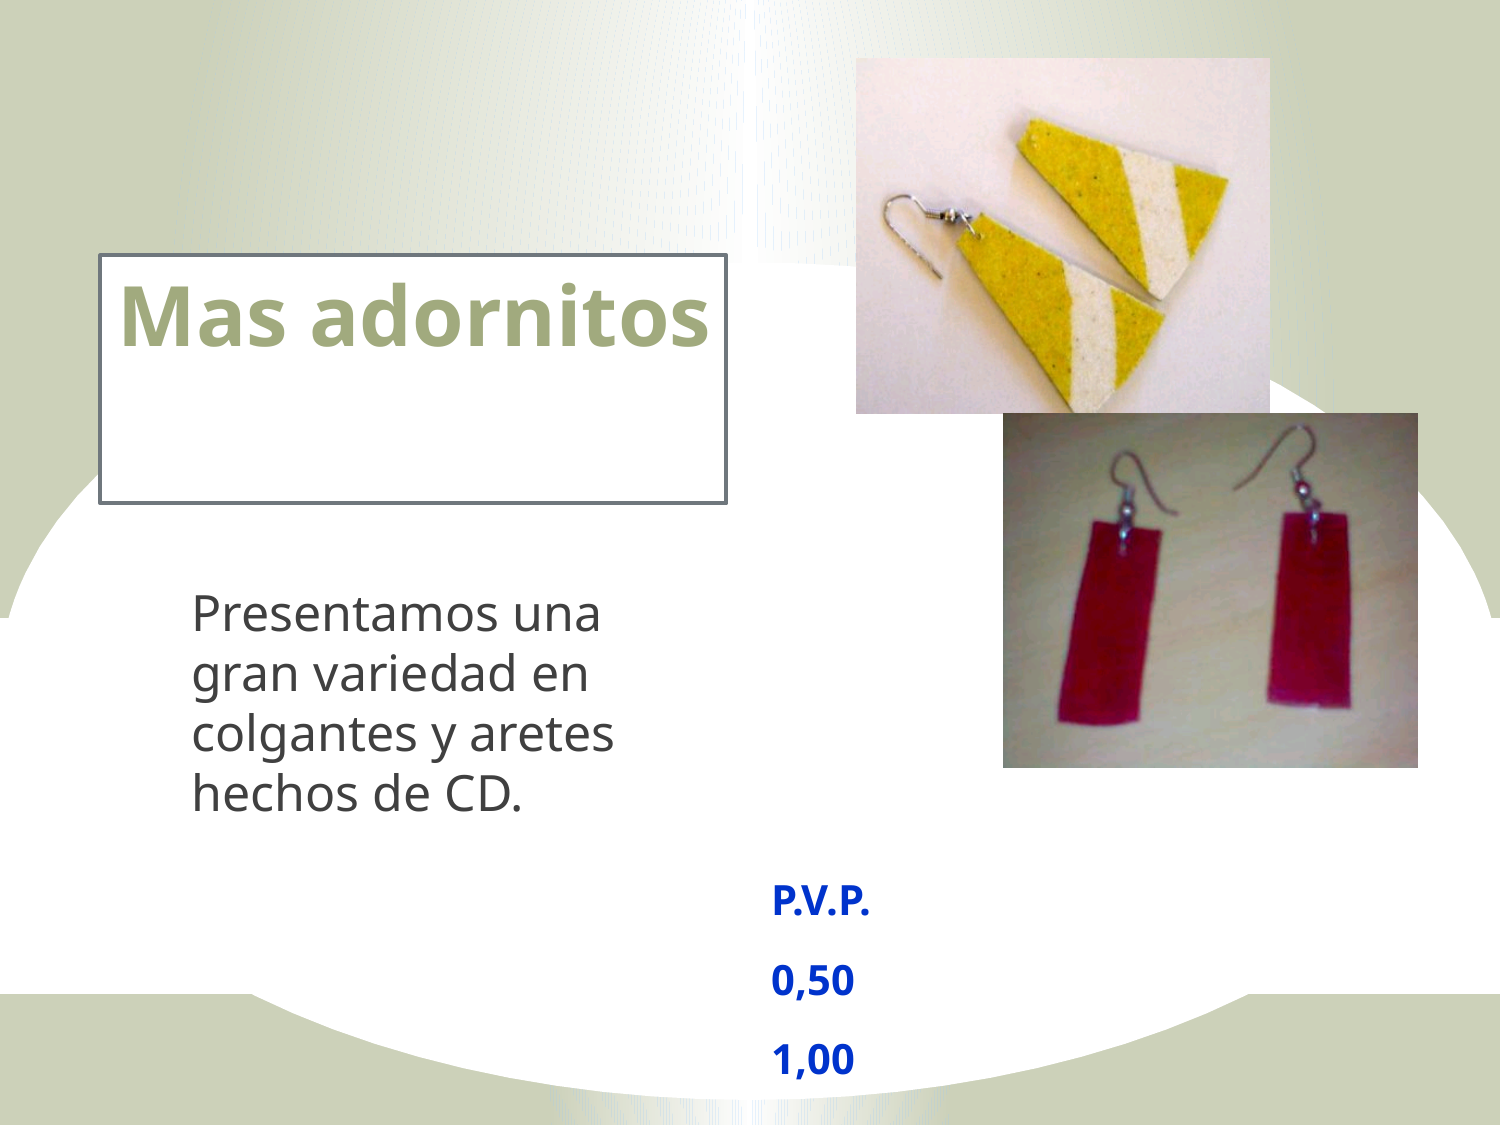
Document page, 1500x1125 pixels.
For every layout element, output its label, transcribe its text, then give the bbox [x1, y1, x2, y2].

list P.V.P. 0,50 1,00 [756, 22, 1416, 1092]
list Presentamos una gran variedad en colgantes y aretes hechos de CD. [176, 573, 733, 1125]
title Mas adornitos [100, 255, 727, 504]
picture [856, 58, 1418, 768]
